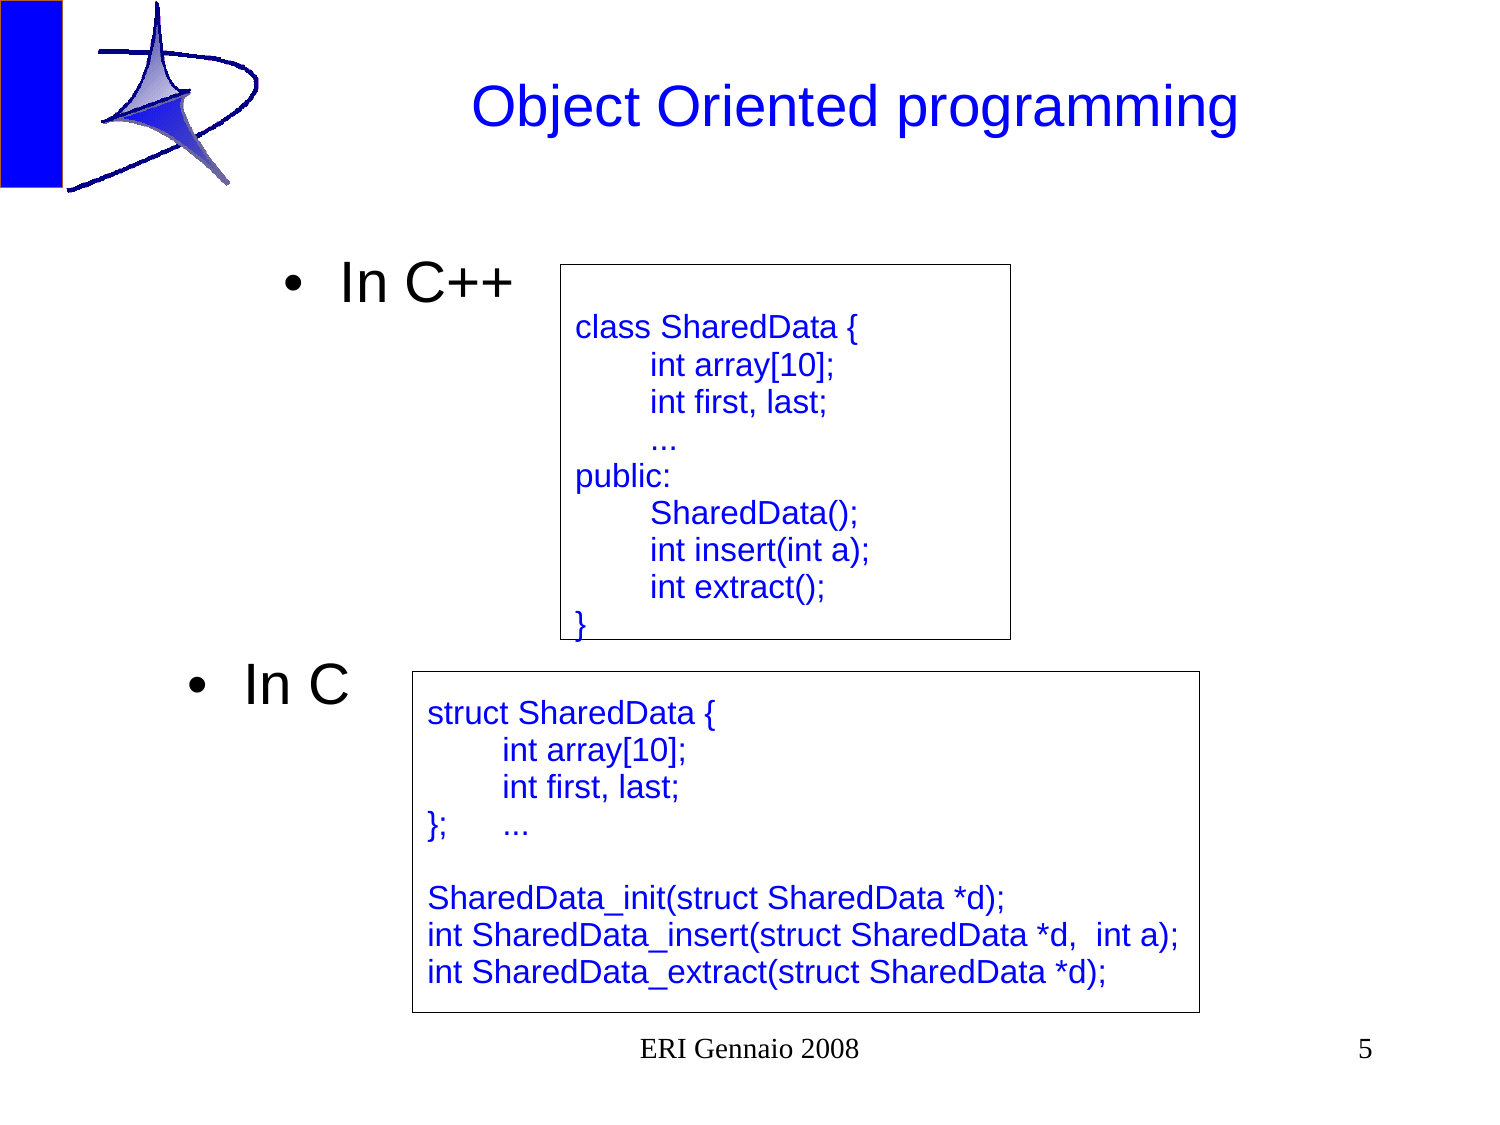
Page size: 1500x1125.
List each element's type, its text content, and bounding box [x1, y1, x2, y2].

list In C [187, 651, 1351, 740]
title Object Oriented programming [262, 24, 1450, 188]
picture [62, 0, 263, 197]
text_box class SharedData { int array[10]; int first, last; ... public: SharedData(); int insert(int a); int extract(); } [560, 338, 1011, 640]
list In C++ [283, 249, 1334, 338]
text_box struct SharedData { int array[10]; int first, last; }; ... SharedData_init(struct SharedData *d); int SharedData_insert(struct SharedData *d, int a); int SharedData_extract(struct SharedData *d); [412, 671, 1200, 1013]
